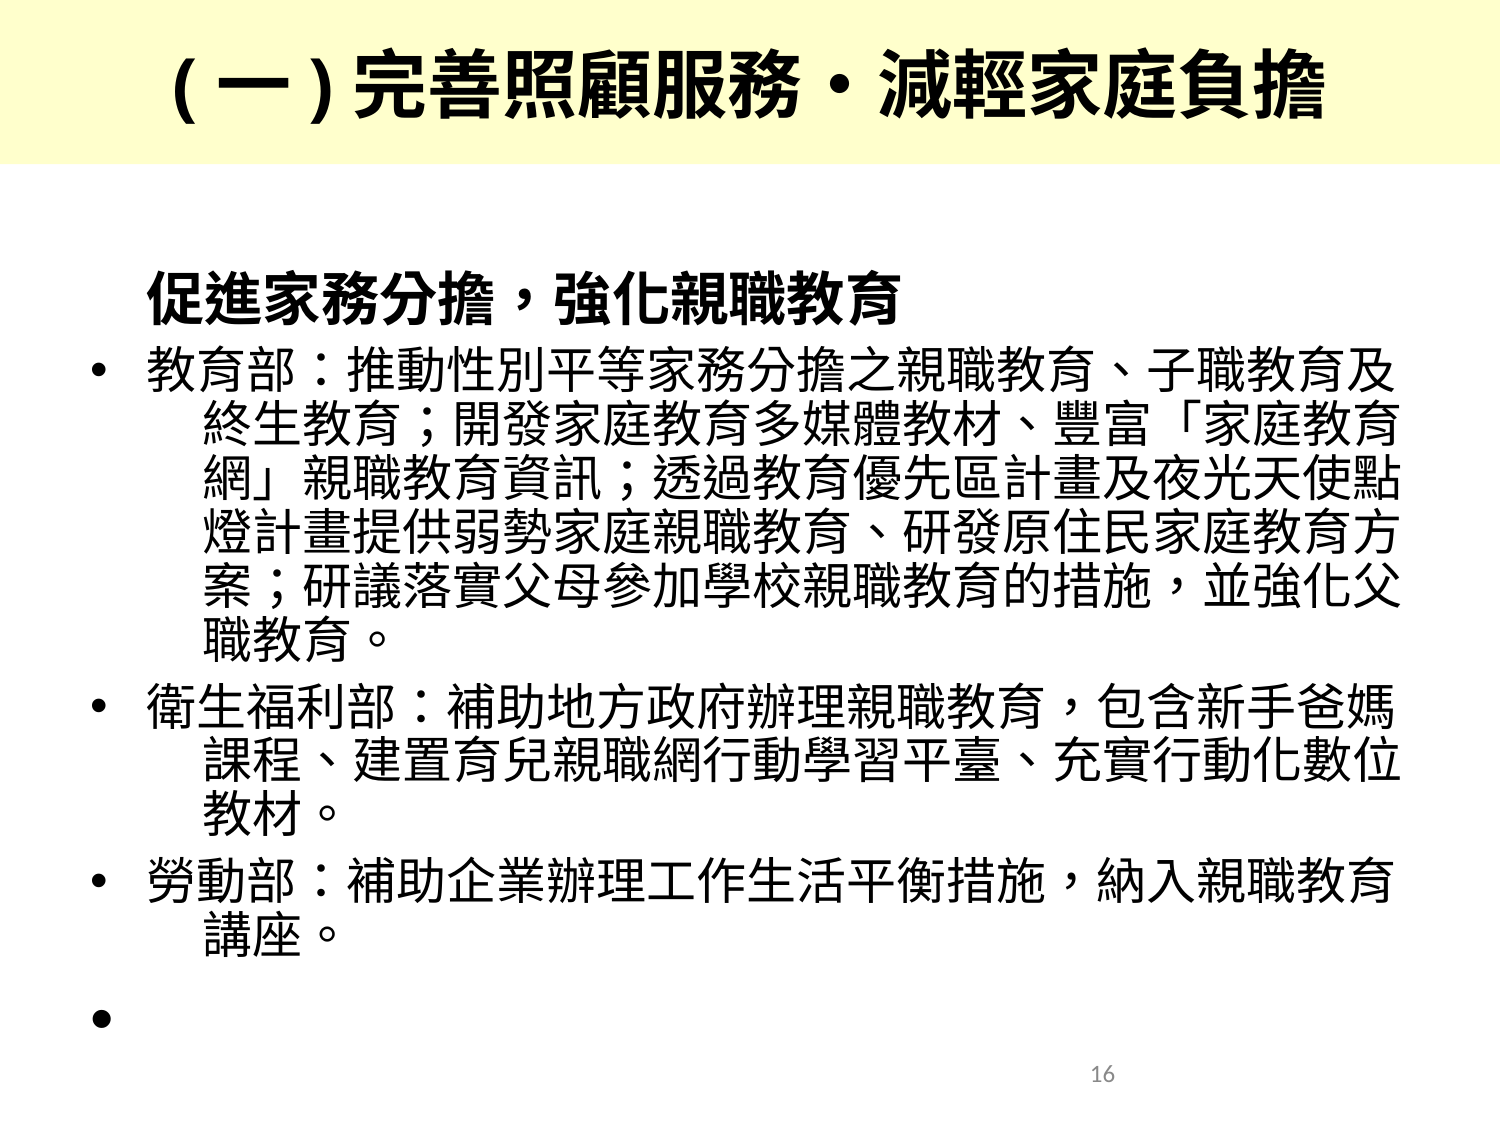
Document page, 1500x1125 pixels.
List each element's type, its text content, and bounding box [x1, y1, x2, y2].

list 促進家務分擔，強化親職教育 教育部：推動性別平等家務分擔之親職教育、子職教育及終生教育；開發家庭教育多媒體教材、豐富「家庭教育網」親職教育資訊；透過教育優先區計畫及夜光天使點燈計畫提供弱勢家庭親職教育、研發原住民家庭教育方案；研議落實父母參加學校親職教育的措施，並強化父職教育。 衛生福利部：補助地方政府辦理親職教育，包含新手爸媽課程、建置育兒親職網行動學習平臺、充實行動化數位教材。 勞動部：補助企業辦理工作生活平衡措施，納入親職教育講座。 [75, 262, 1426, 1005]
text_box [1074, 1042, 1426, 1103]
title (一)完善照顧服務‧減輕家庭負擔 [0, 0, 1500, 165]
